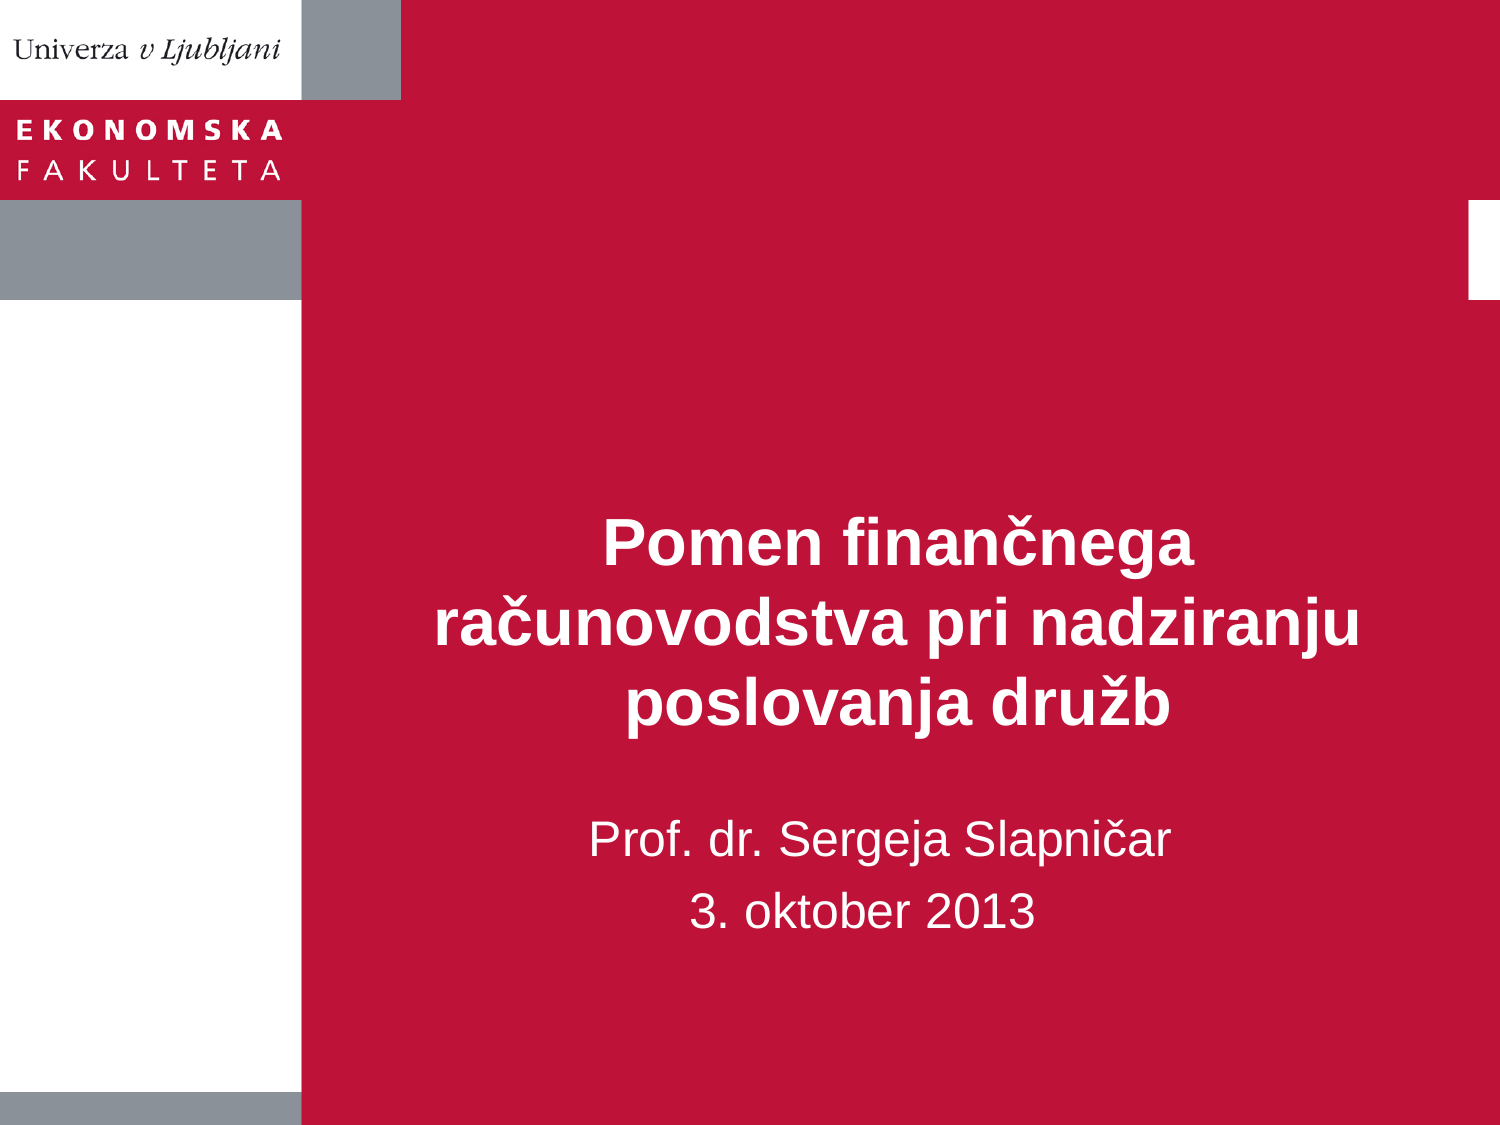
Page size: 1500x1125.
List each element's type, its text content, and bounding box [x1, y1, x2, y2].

title Pomen finančnega računovodstva pri nadziranju poslovanja družb [348, 491, 1449, 747]
picture [0, 0, 1500, 1125]
text_box Prof. dr. Sergeja Slapničar 3. oktober 2013 [312, 798, 1413, 1125]
